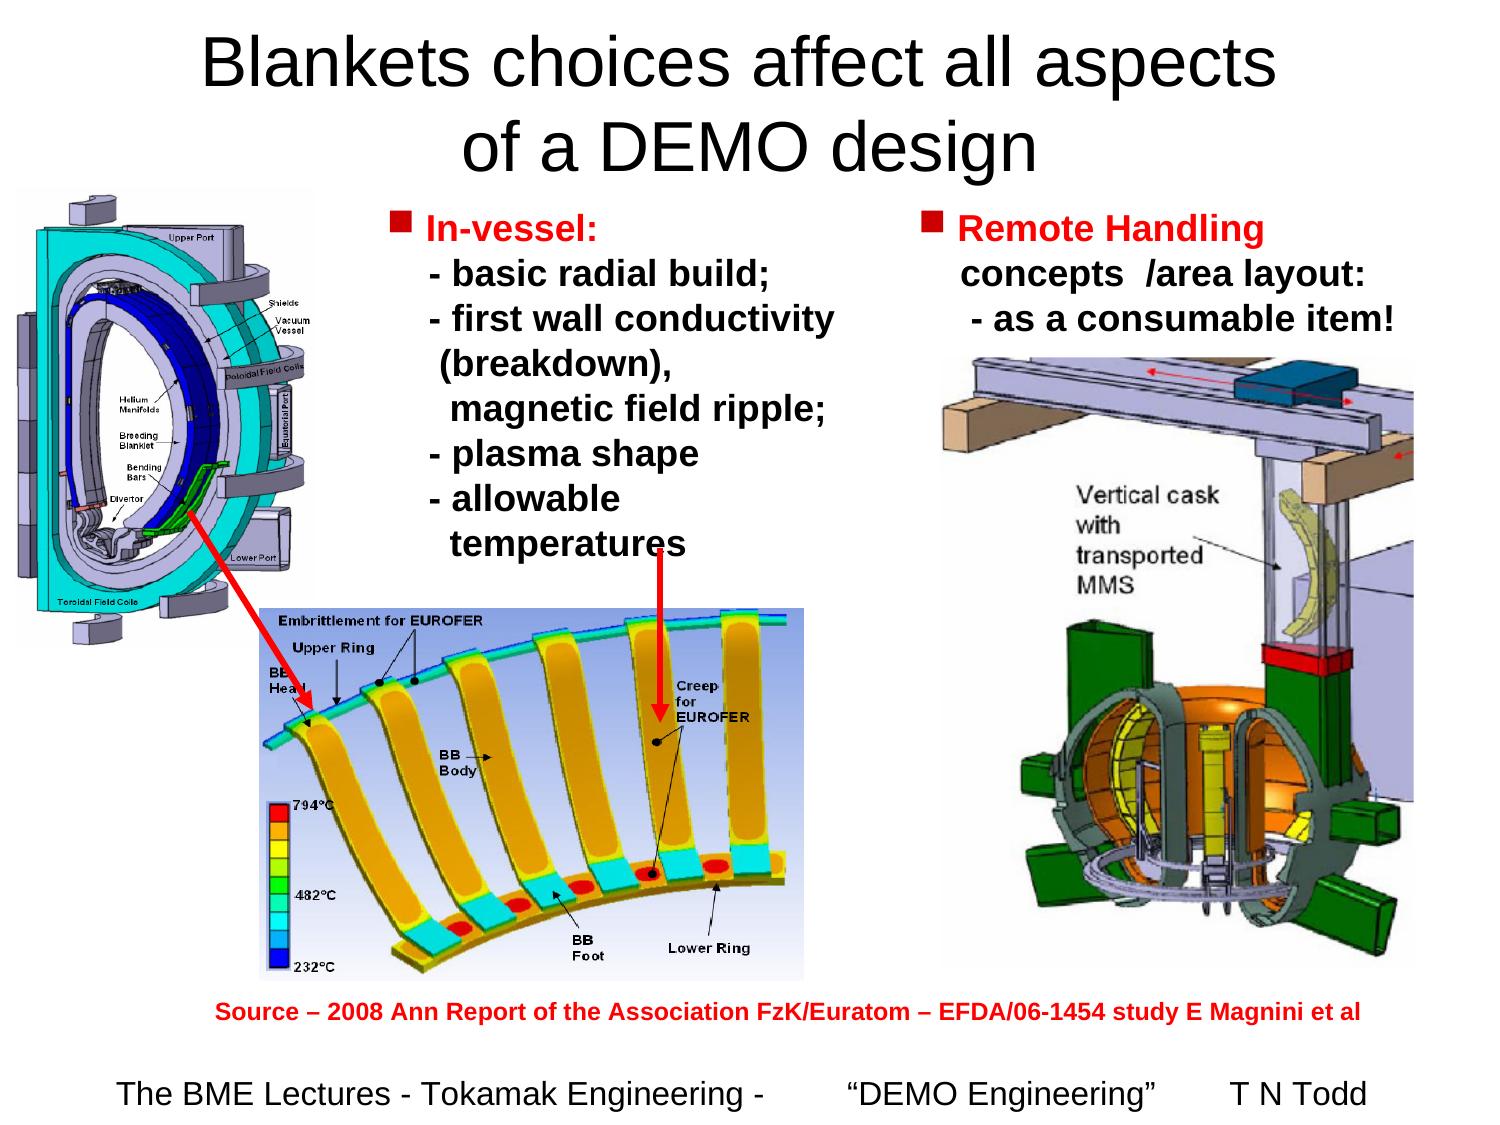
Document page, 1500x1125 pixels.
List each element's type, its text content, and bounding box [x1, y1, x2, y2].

text_box Blankets choices affect all aspects of a DEMO design [75, 7, 1426, 195]
text_box Remote Handling concepts /area layout: - as a consumable item! [903, 196, 1455, 347]
picture [939, 347, 1438, 972]
text_box In-vessel: - basic radial build; - first wall conductivity (breakdown), magnetic field ripple; - plasma shape - allowable temperatures [372, 196, 904, 572]
picture [0, 187, 809, 984]
text_box Source – 2008 Ann Report of the Association FzK/Euratom – EFDA/06-1454 study E Magnini et al [200, 987, 1417, 1033]
